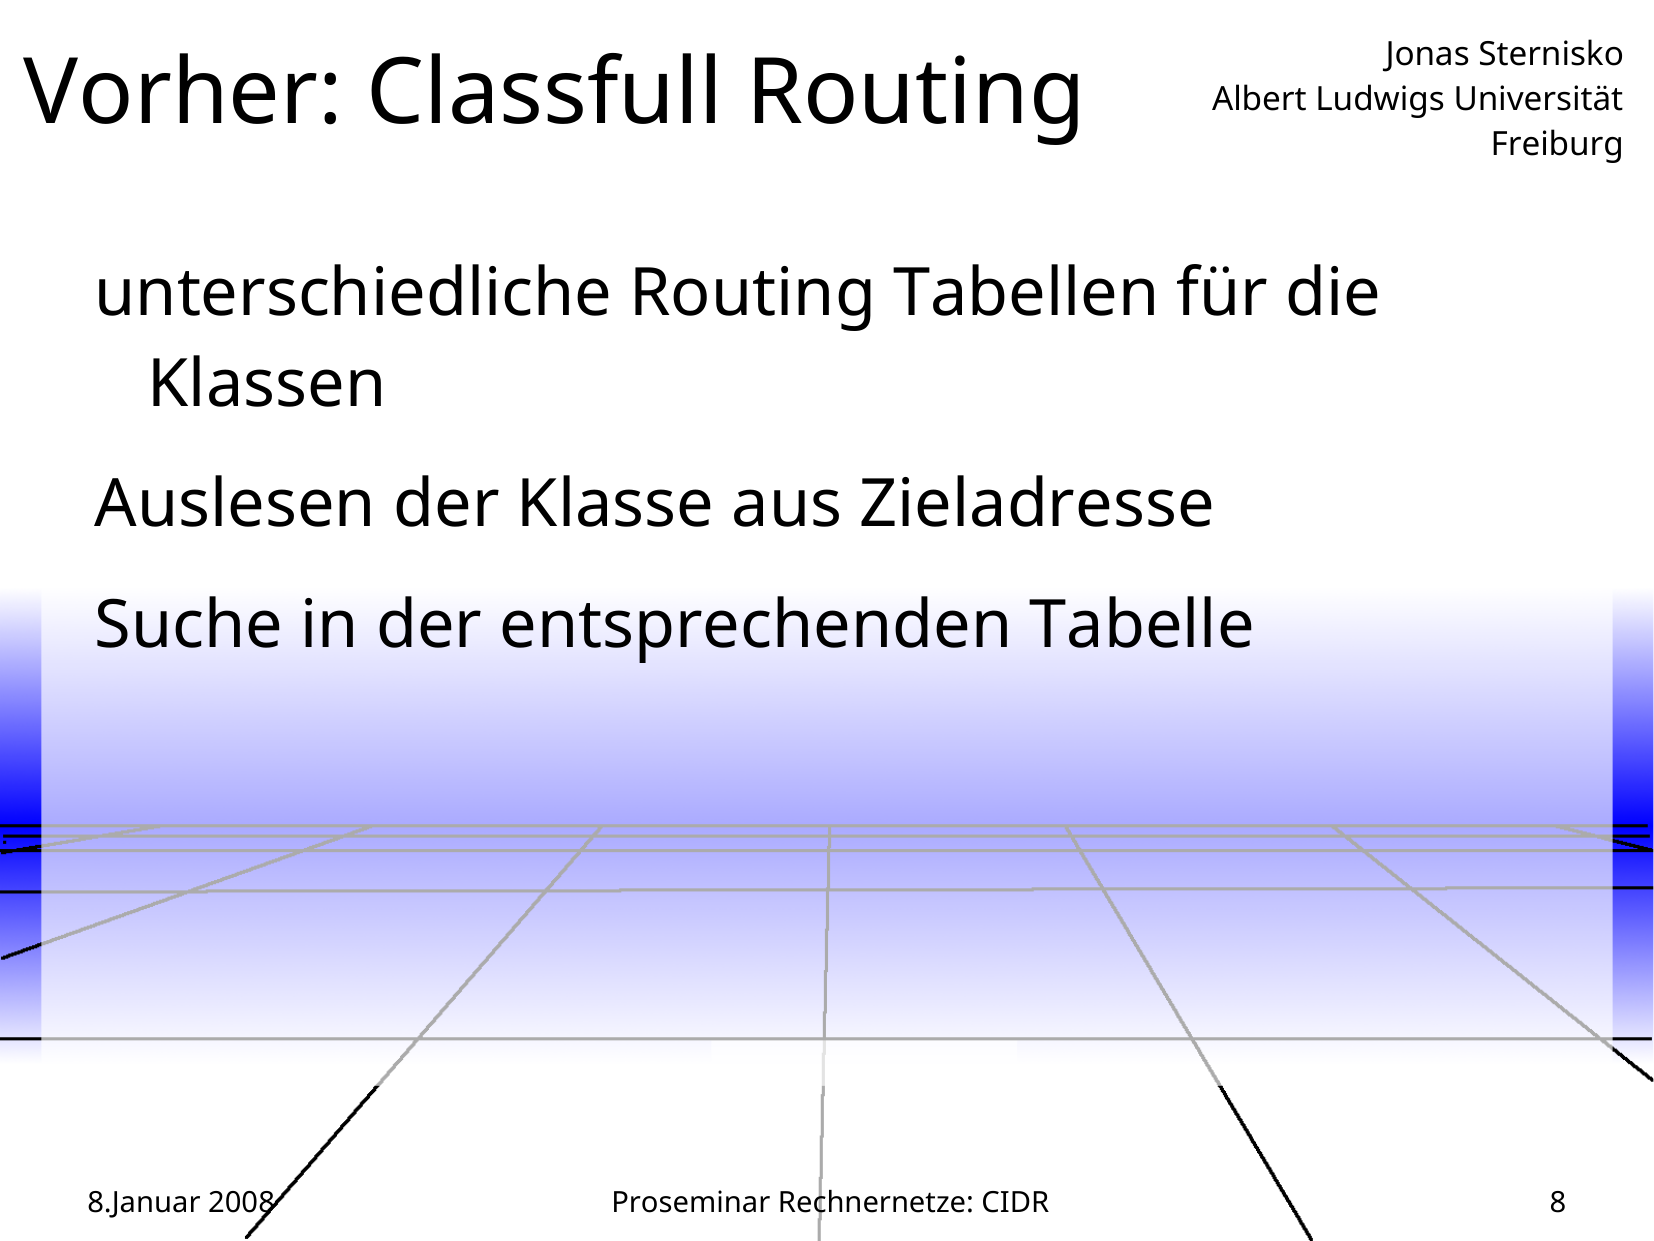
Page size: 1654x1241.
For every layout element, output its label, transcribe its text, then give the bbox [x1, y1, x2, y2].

list unterschiedliche Routing Tabellen für die Klassen Auslesen der Klasse aus Zieladresse Suche in der entsprechenden Tabelle [76, 185, 1565, 1137]
picture [0, 0, 1654, 1241]
title Vorher: Classfull Routing [23, 31, 1093, 146]
